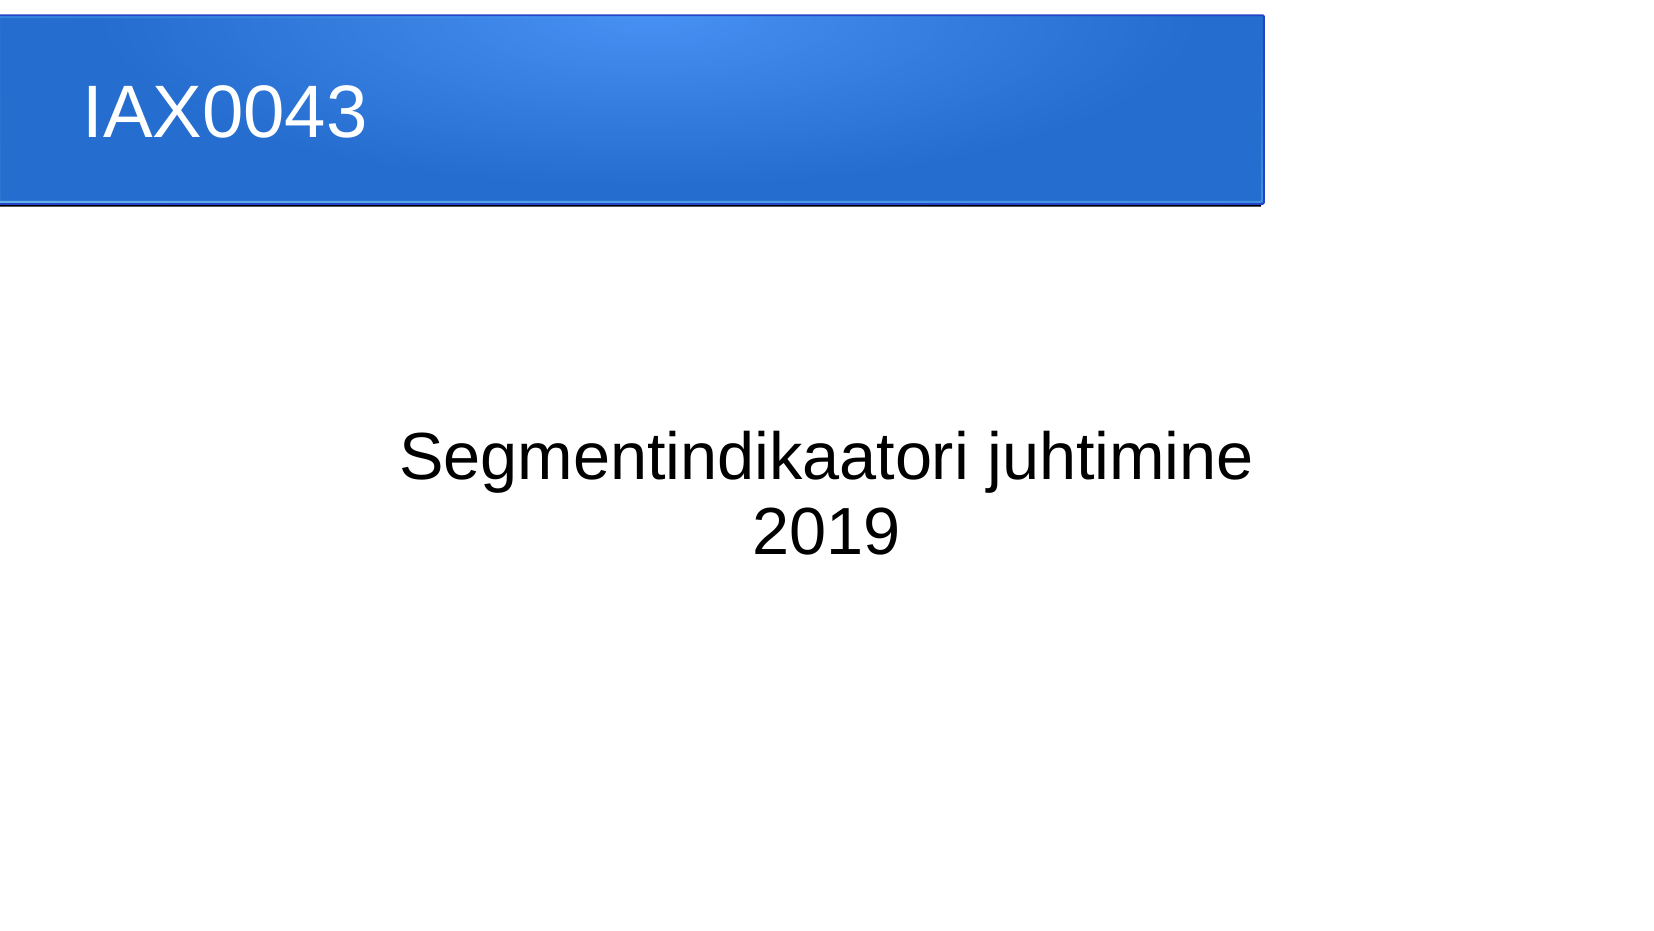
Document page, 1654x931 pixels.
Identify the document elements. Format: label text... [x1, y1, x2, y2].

subtitle Segmentindikaatori juhtimine 2019 [82, 224, 1571, 764]
title IAX0043 [82, 35, 1235, 189]
